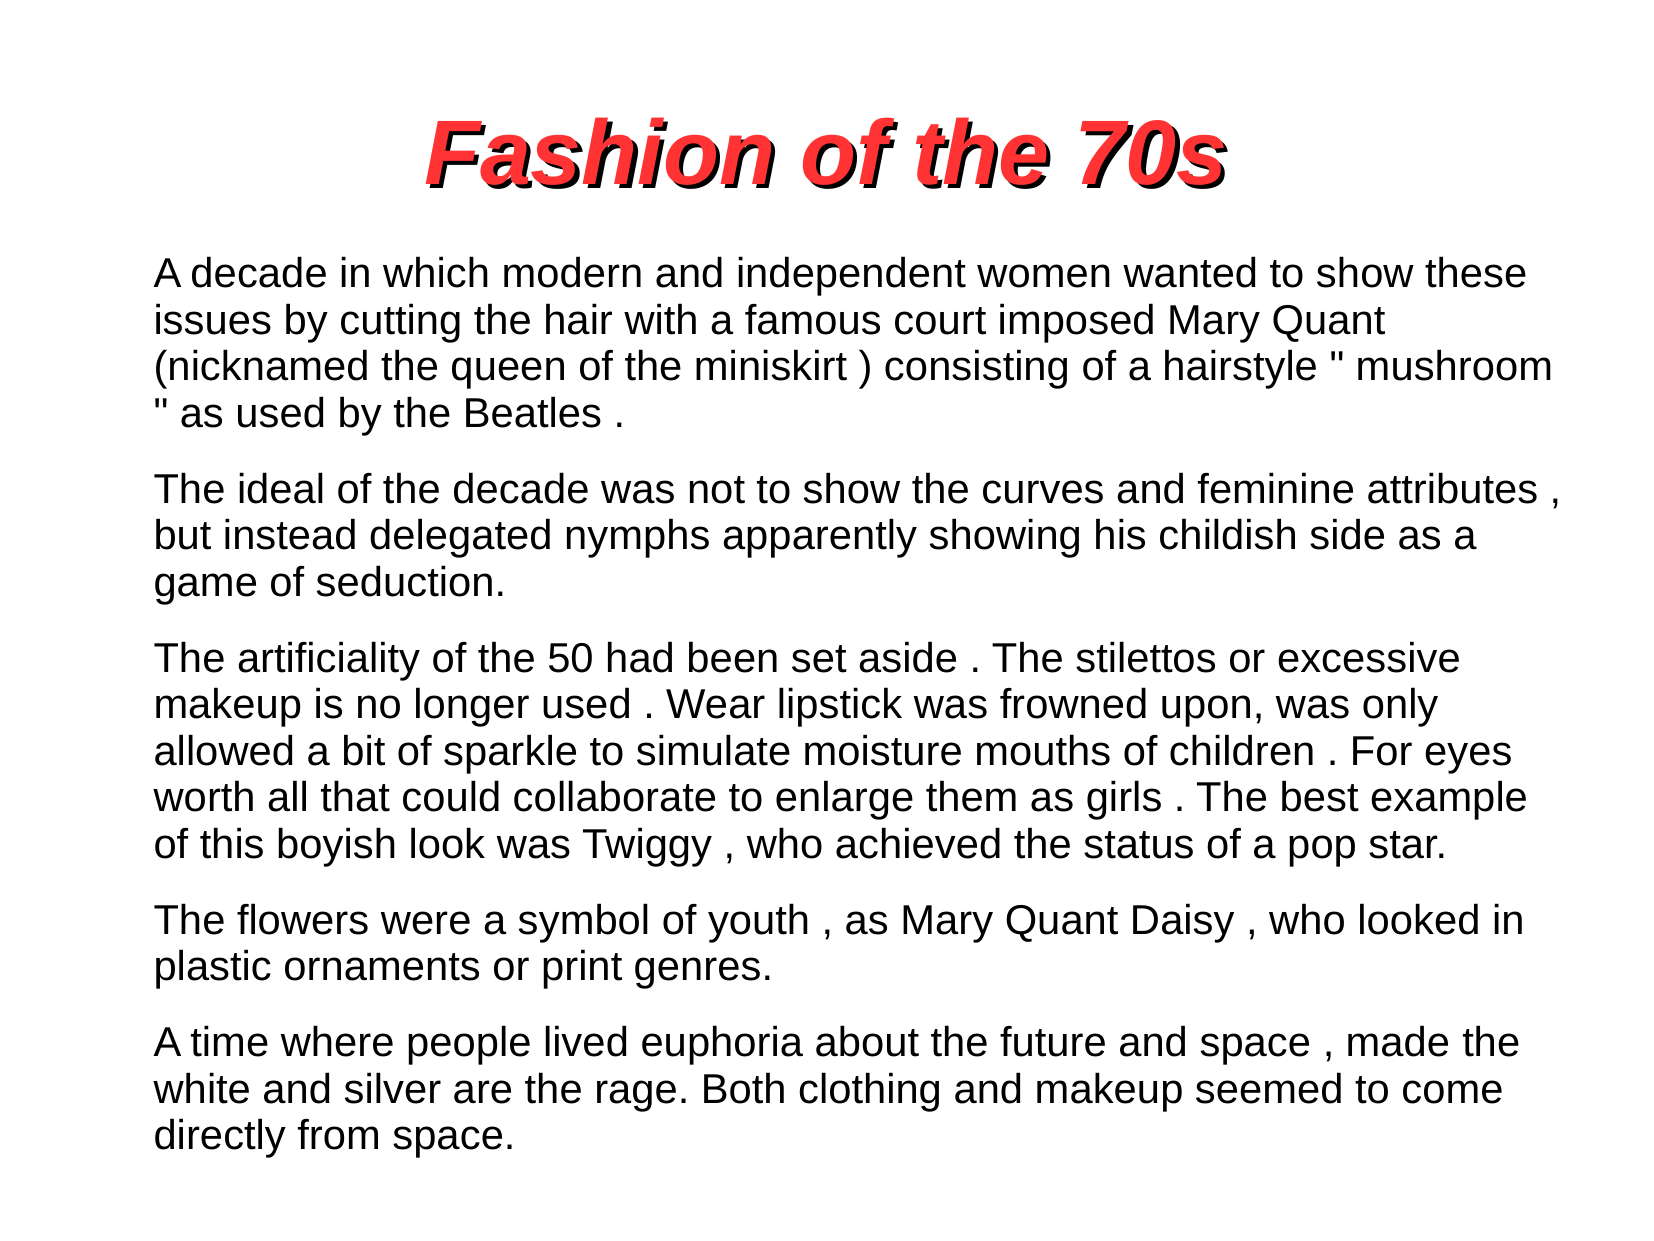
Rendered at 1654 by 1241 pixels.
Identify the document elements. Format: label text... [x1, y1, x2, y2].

title Fashion of the 70s [82, 49, 1571, 250]
list A decade in which modern and independent women wanted to show these issues by cutting the hair with a famous court imposed Mary Quant (nicknamed the queen of the miniskirt ) consisting of a hairstyle " mushroom " as used by the Beatles . The ideal of the decade was not to show the curves and feminine attributes , but instead delegated nymphs apparently showing his childish side as a game of seduction. The artificiality of the 50 had been set aside . The stilettos or excessive makeup is no longer used . Wear lipstick was frowned upon, was only allowed a bit of sparkle to simulate moisture mouths of children . For eyes worth all that could collaborate to enlarge them as girls . The best example of this boyish look was Twiggy , who achieved the status of a pop star. The flowers were a symbol of youth , as Mary Quant Daisy , who looked in plastic ornaments or print genres. A time where people lived euphoria about the future and space , made ​​the white and silver are the rage. Both clothing and makeup seemed to come directly from space. [82, 250, 1571, 1069]
